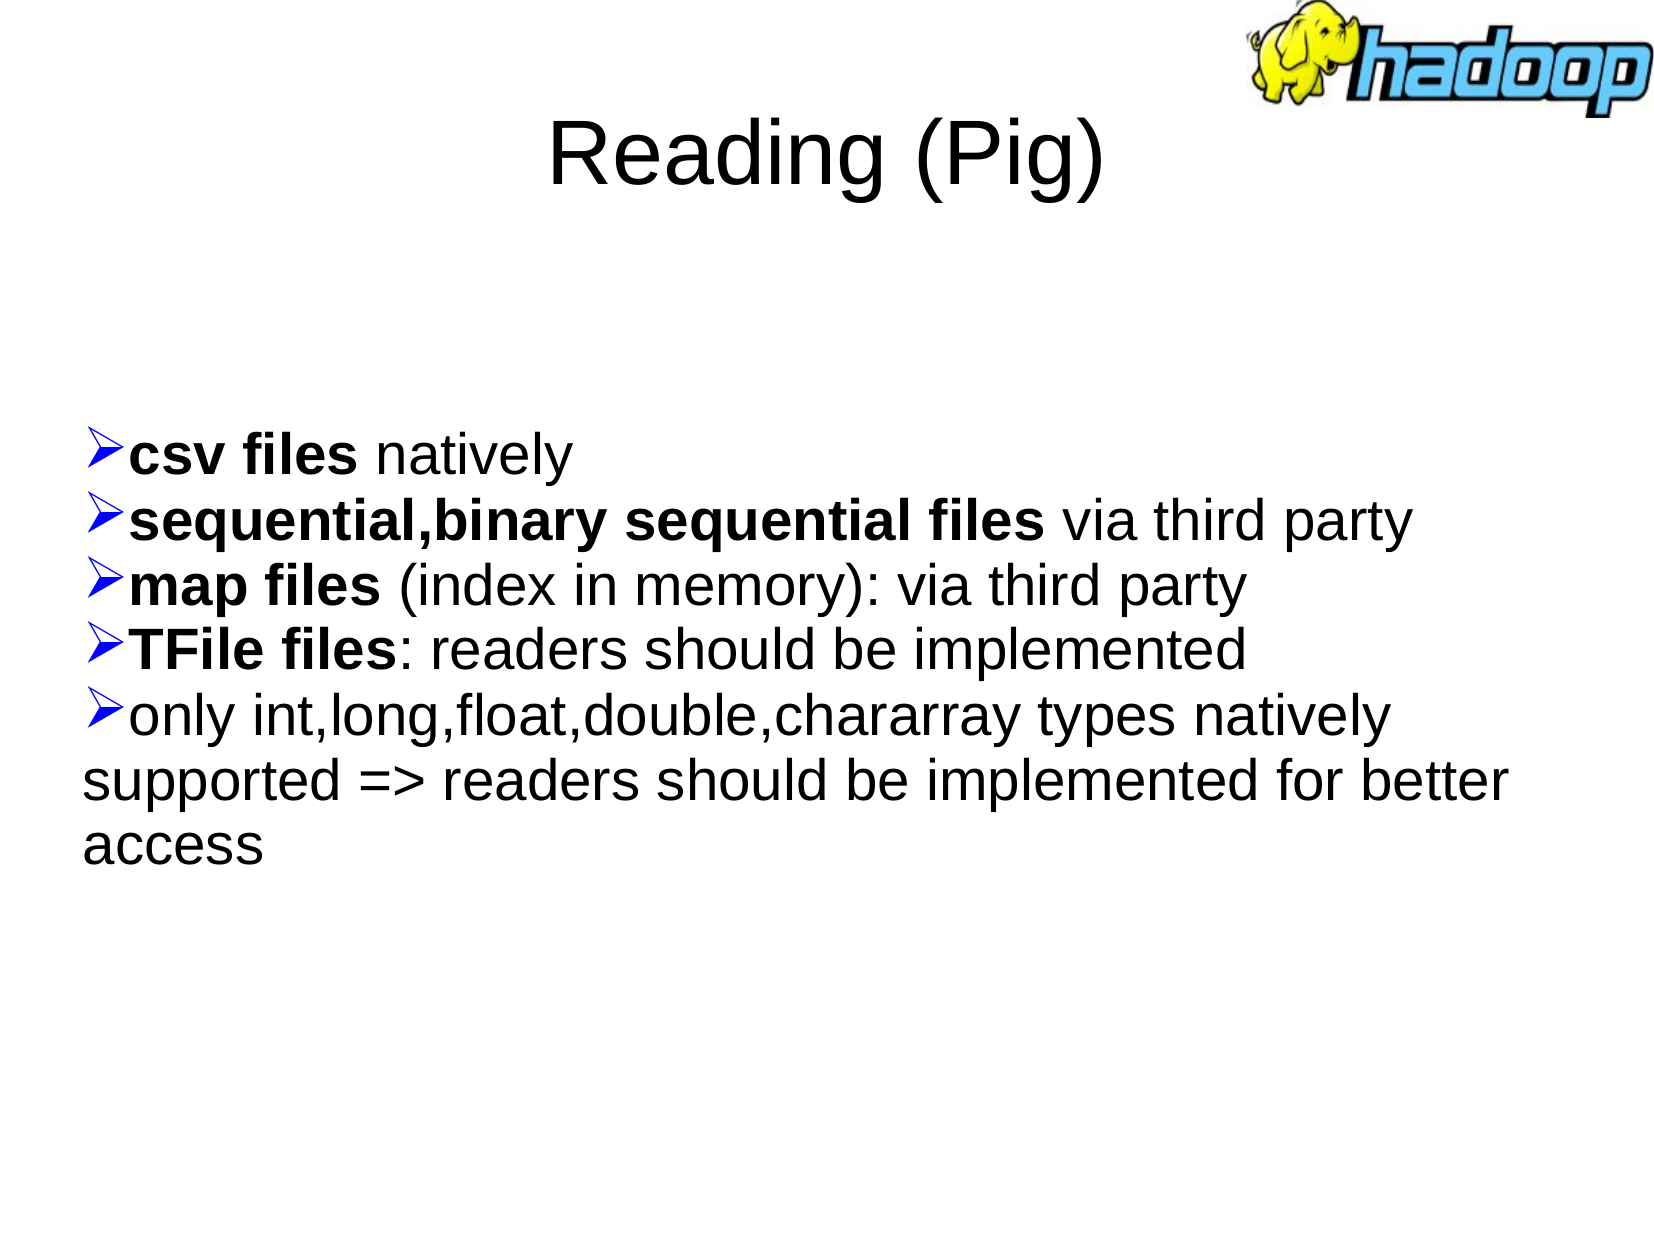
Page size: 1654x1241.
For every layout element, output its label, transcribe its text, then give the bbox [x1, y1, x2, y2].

picture [1246, 0, 1654, 118]
subtitle csv files natively sequential,binary sequential files via third party map files (index in memory): via third party TFile files: readers should be implemented only int,long,float,double,chararray types natively supported => readers should be implemented for better access [82, 290, 1538, 1010]
title Reading (Pig) [82, 49, 1571, 257]
